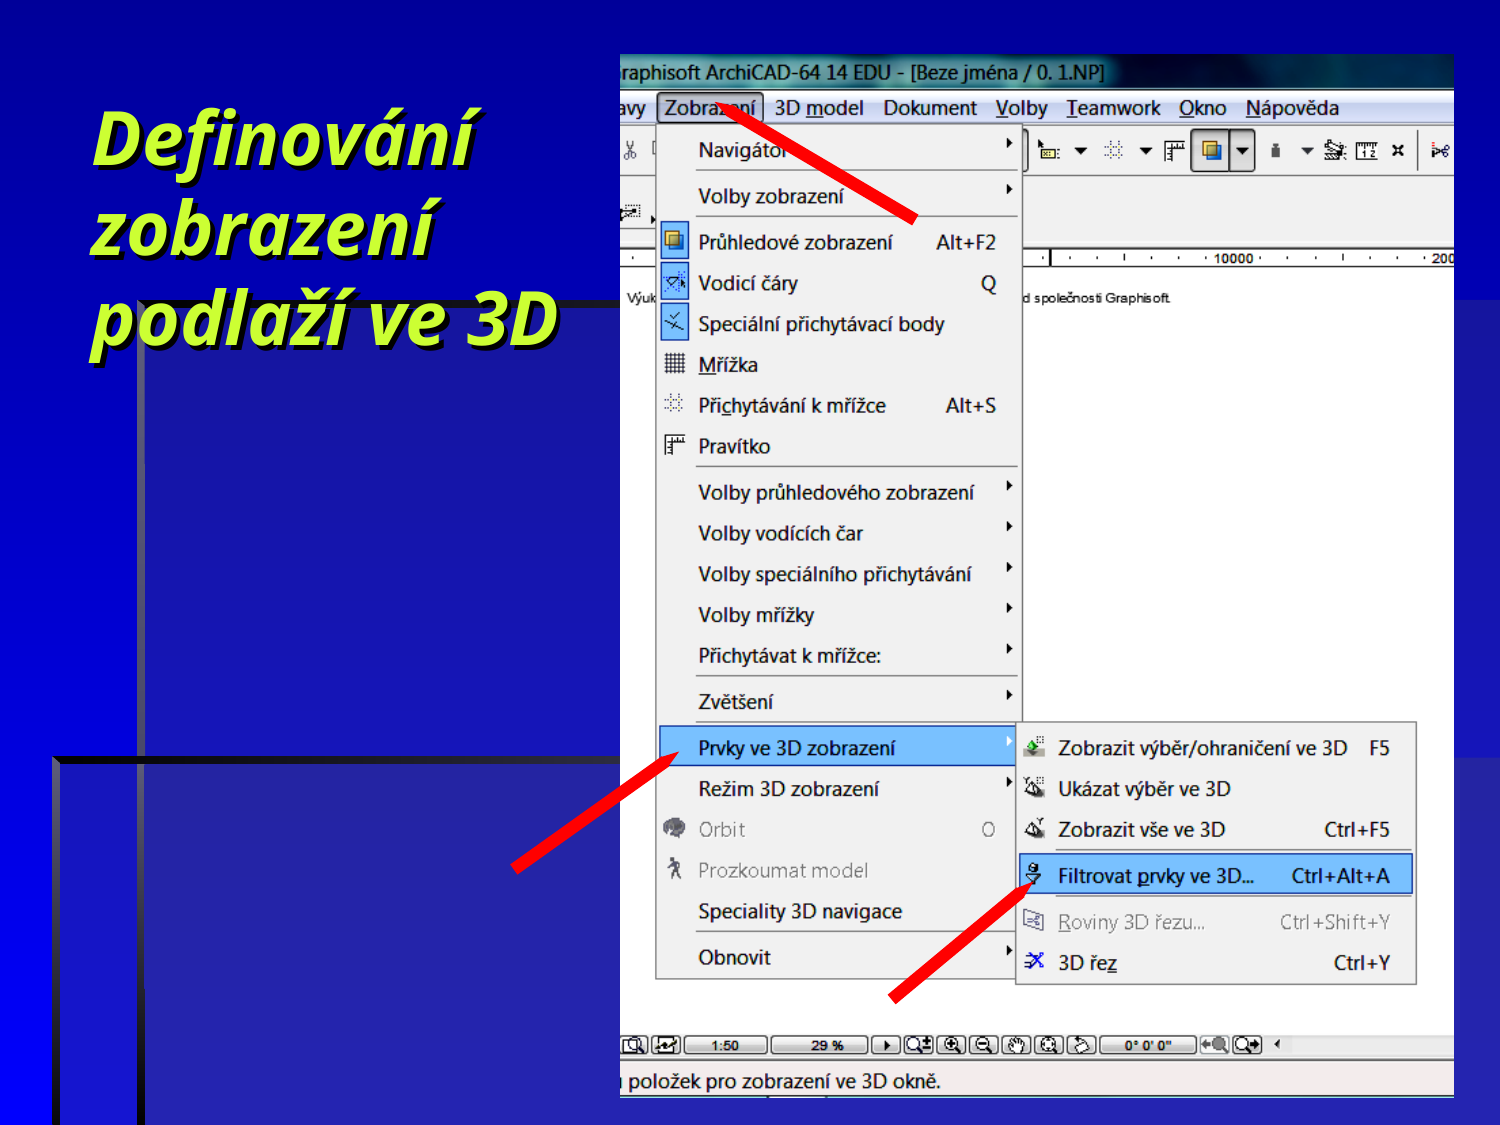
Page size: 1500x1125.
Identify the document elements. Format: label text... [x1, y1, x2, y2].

title Definování zobrazení podlaží ve 3D [76, 42, 644, 409]
picture [620, 54, 1454, 1098]
text_box <číslo> [1137, 1098, 1450, 1103]
